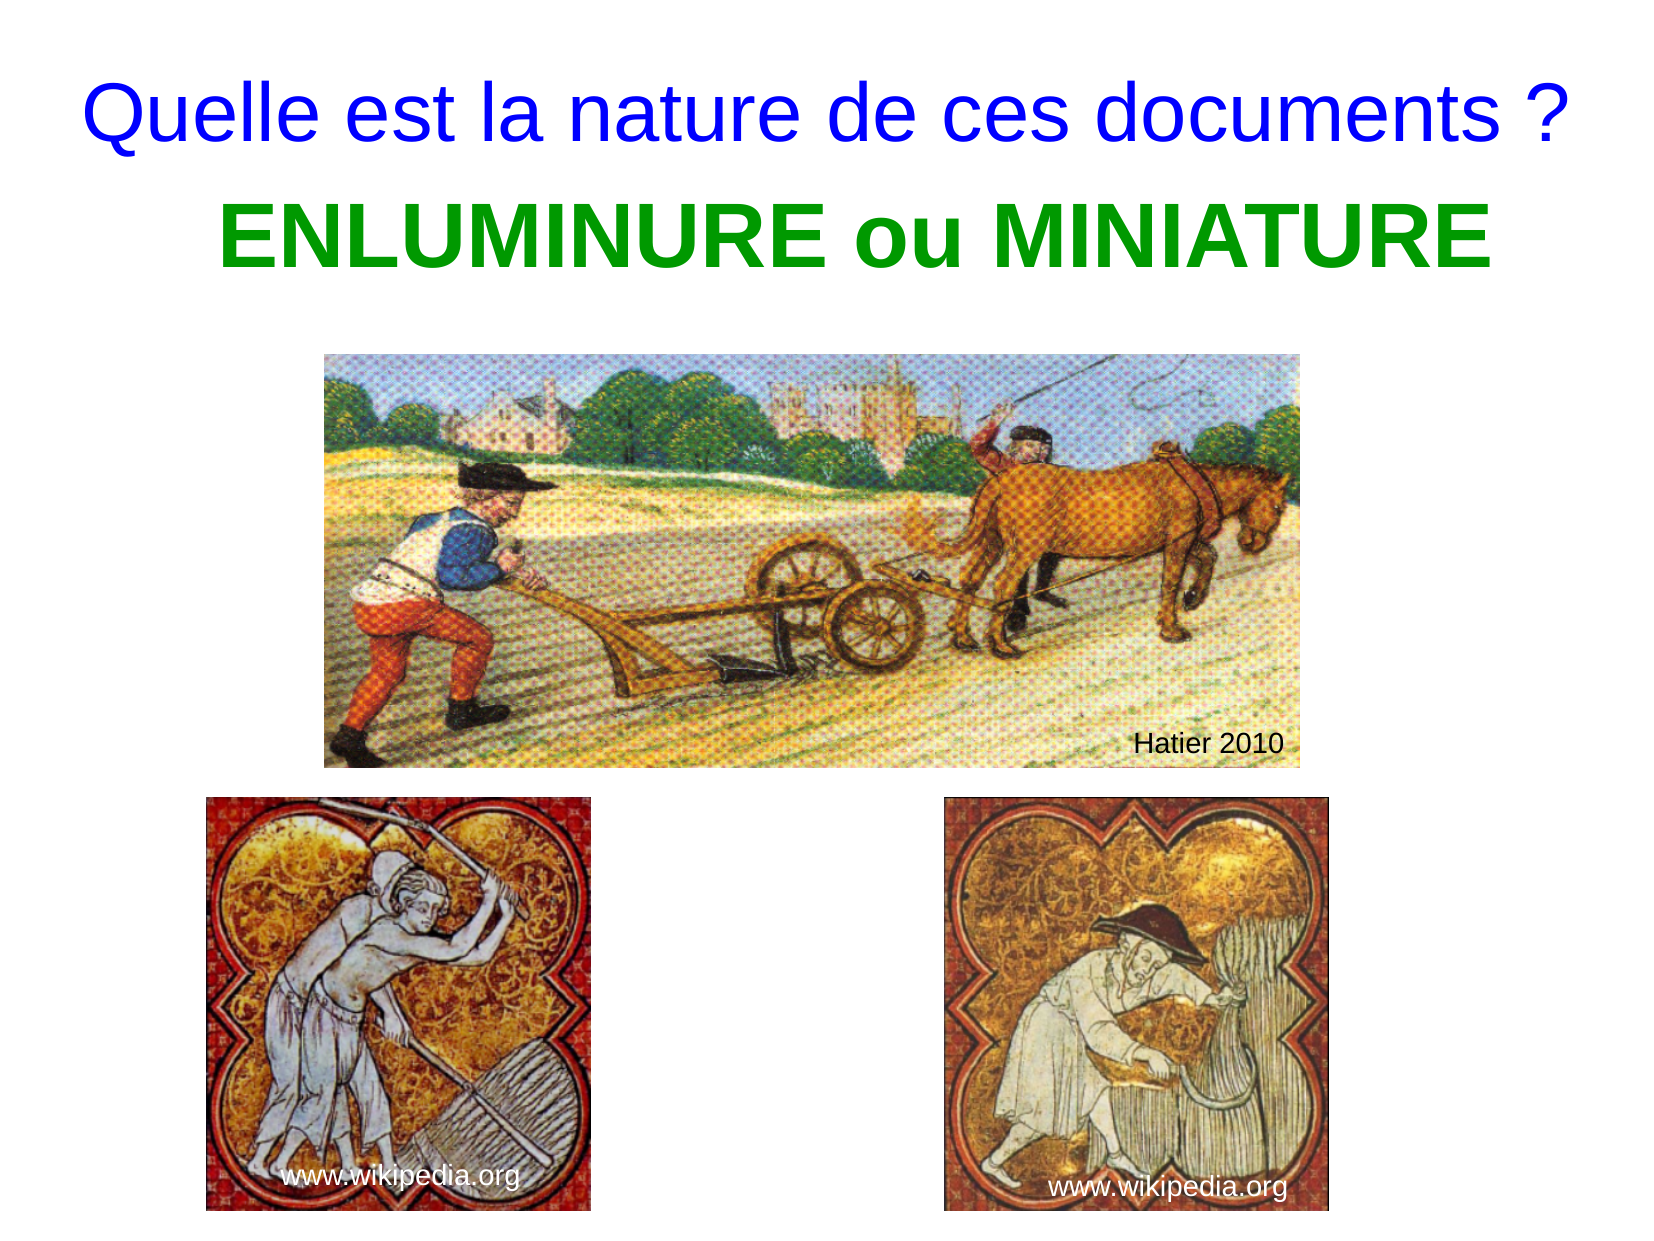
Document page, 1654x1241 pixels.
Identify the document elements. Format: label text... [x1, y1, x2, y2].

picture [206, 797, 591, 1211]
text_box Quelle est la nature de ces documents ? [59, 59, 1595, 167]
picture [324, 354, 1300, 768]
text_box Hatier 2010 [944, 720, 1300, 768]
text_box www.wikipedia.org [1033, 1163, 1329, 1211]
text_box www.wikipedia.org [265, 1151, 562, 1200]
text_box ENLUMINURE ou MINIATURE [88, 177, 1625, 296]
picture [944, 797, 1329, 1211]
